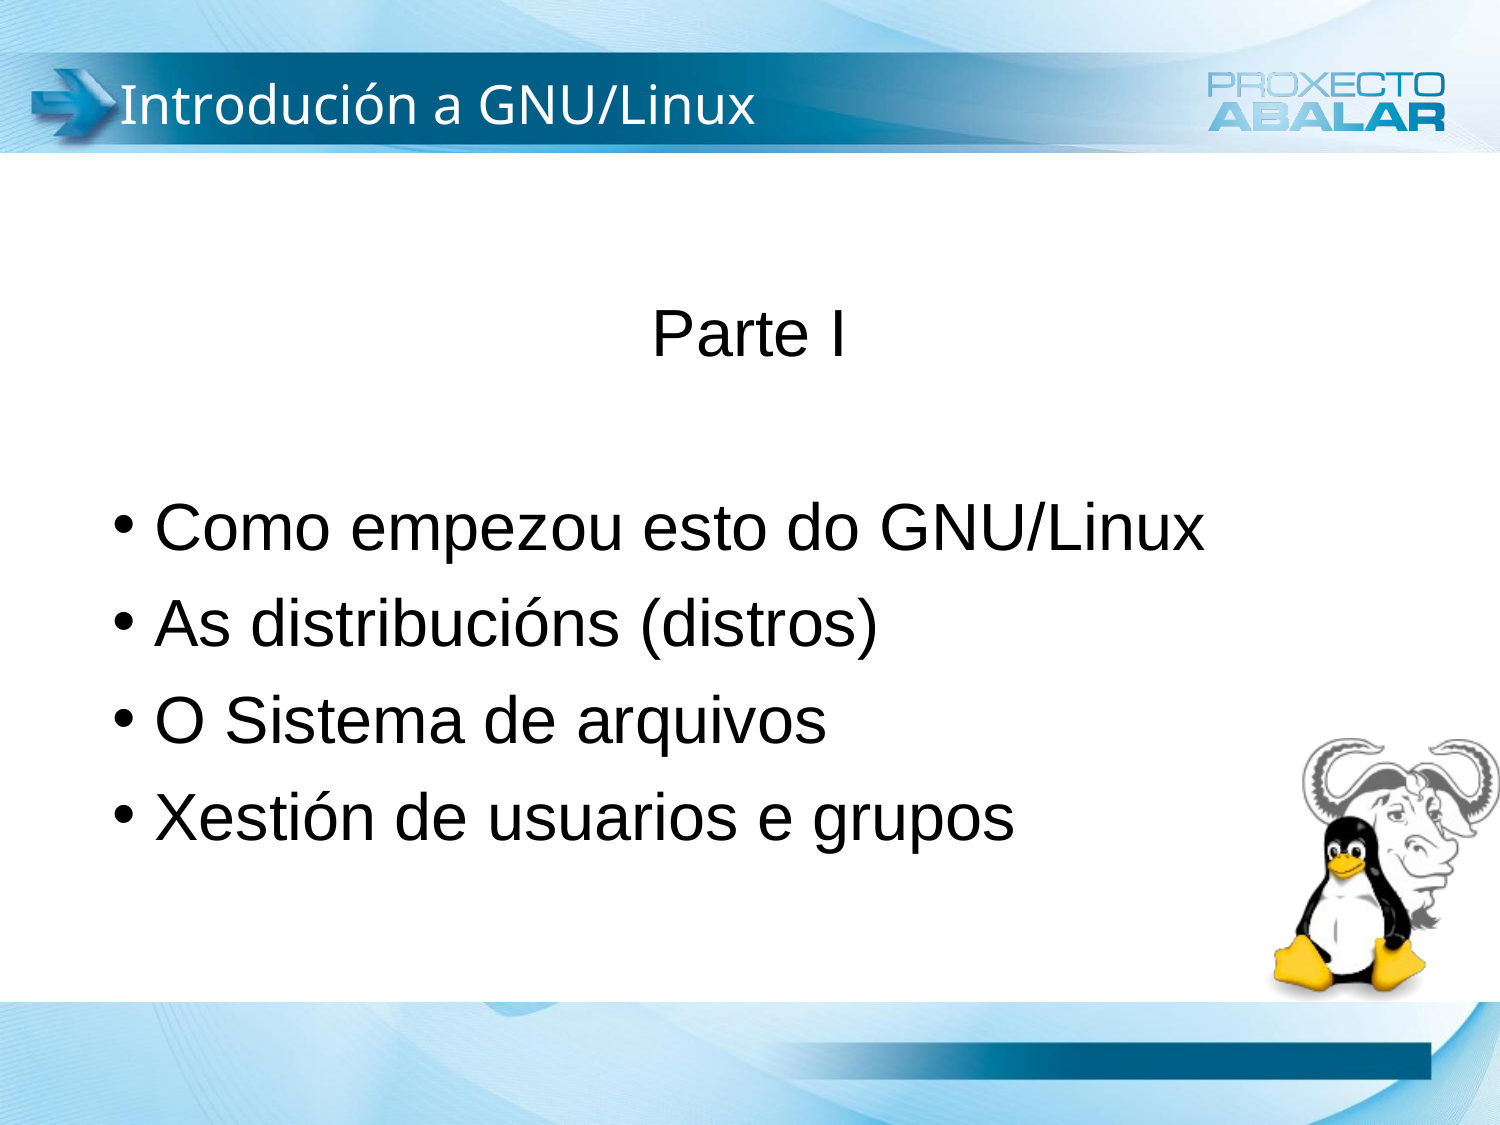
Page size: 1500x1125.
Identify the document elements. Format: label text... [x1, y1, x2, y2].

text_box Introdución a GNU/Linux [104, 62, 772, 143]
subtitle Parte I Como empezou esto do GNU/Linux As distribucións (distros) O Sistema de arquivos Xestión de usuarios e grupos [112, 83, 1388, 1061]
picture [0, 0, 1500, 153]
picture [0, 738, 1500, 1125]
